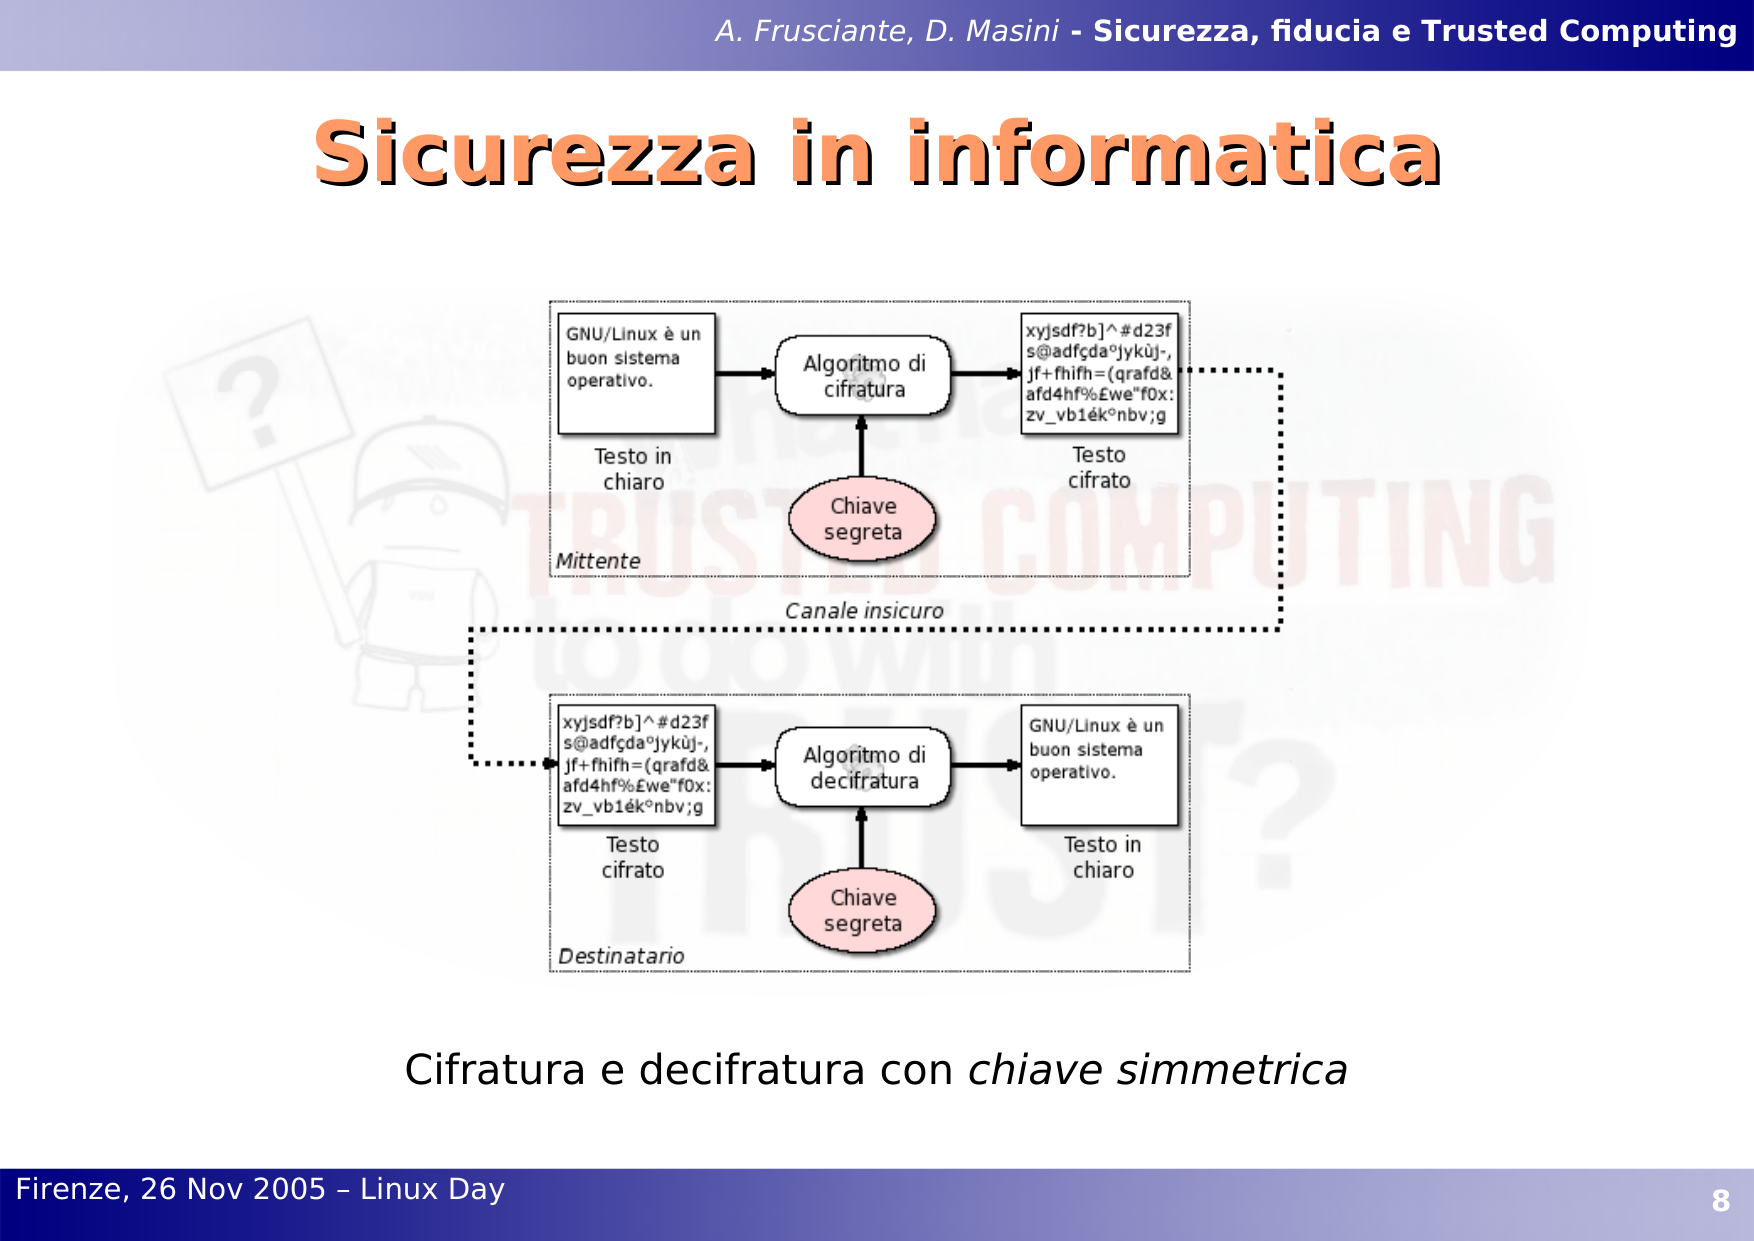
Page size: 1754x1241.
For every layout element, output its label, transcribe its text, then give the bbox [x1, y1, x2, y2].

text_box Cifratura e decifratura con chiave simmetrica [91, 1047, 1663, 1109]
title Sicurezza in informatica [87, 49, 1667, 257]
text_box A. Frusciante, D. Masini - Sicurezza, fiducia e Trusted Computing [602, 7, 1754, 63]
text_box <numero> [1641, 1185, 1732, 1223]
picture [0, 0, 1754, 1241]
text_box Firenze, 26 Nov 2005 – Linux Day [0, 1175, 763, 1234]
